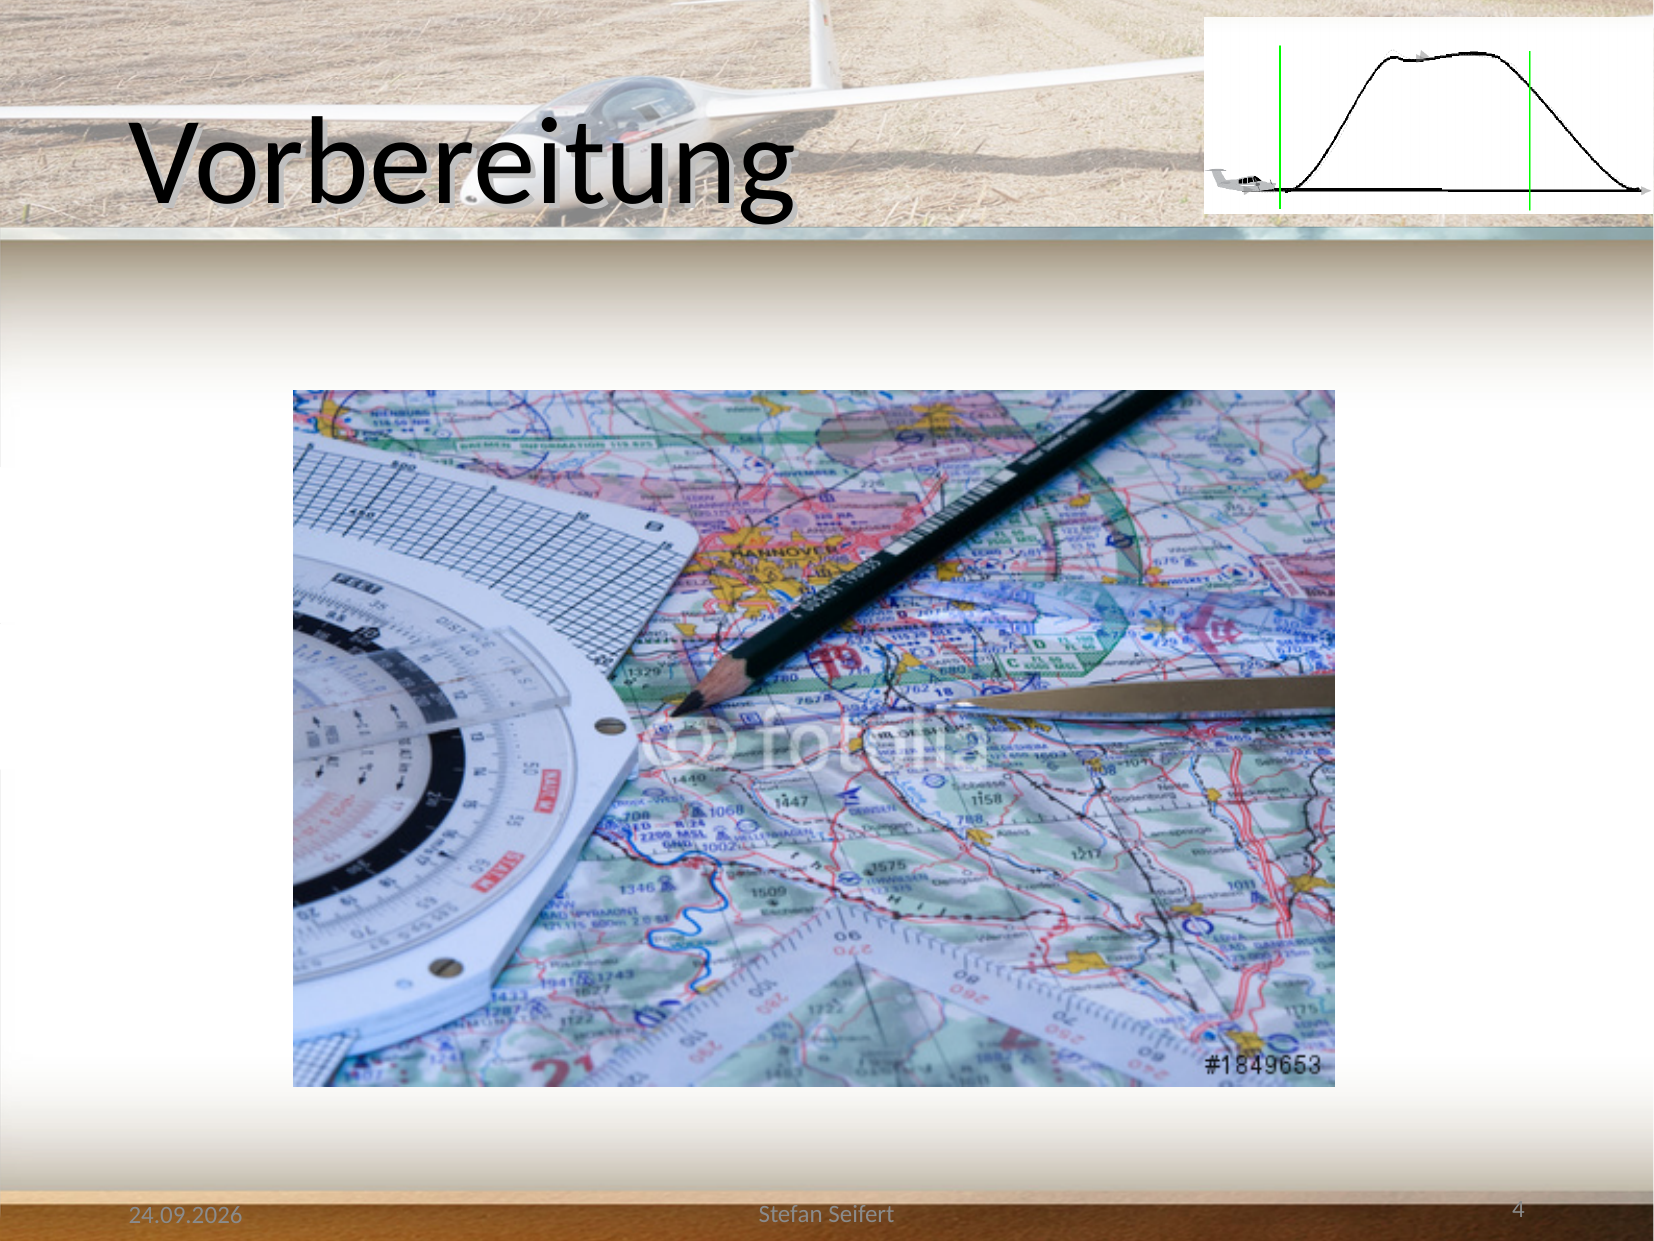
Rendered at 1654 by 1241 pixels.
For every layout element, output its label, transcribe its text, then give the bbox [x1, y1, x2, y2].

footer Stefan Seifert [547, 1179, 1106, 1241]
slide_number 14.02.2015 [113, 1180, 486, 1241]
title Vorbereitung [113, 33, 1540, 273]
slide_number <number> [1167, 1174, 1540, 1241]
picture [0, 0, 1654, 1241]
